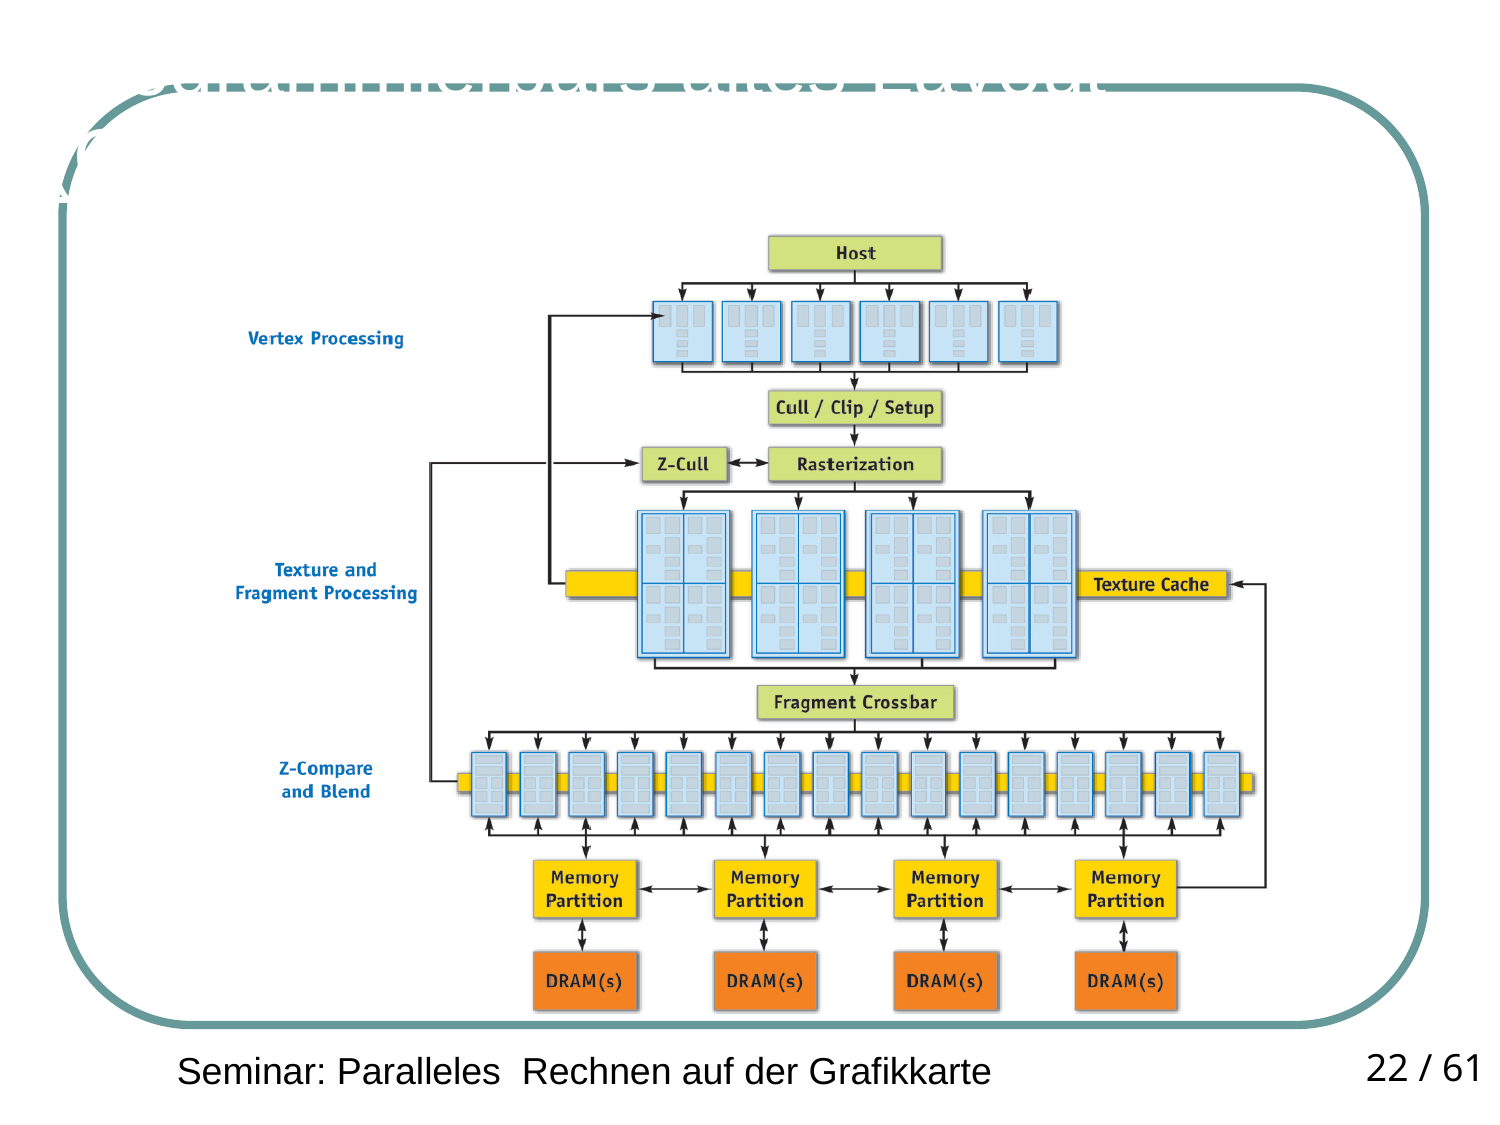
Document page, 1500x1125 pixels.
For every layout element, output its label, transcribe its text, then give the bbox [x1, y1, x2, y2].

title Programmierbars altes Layout (GeForce6-Serie) [32, 6, 1483, 219]
picture [230, 231, 1270, 1014]
